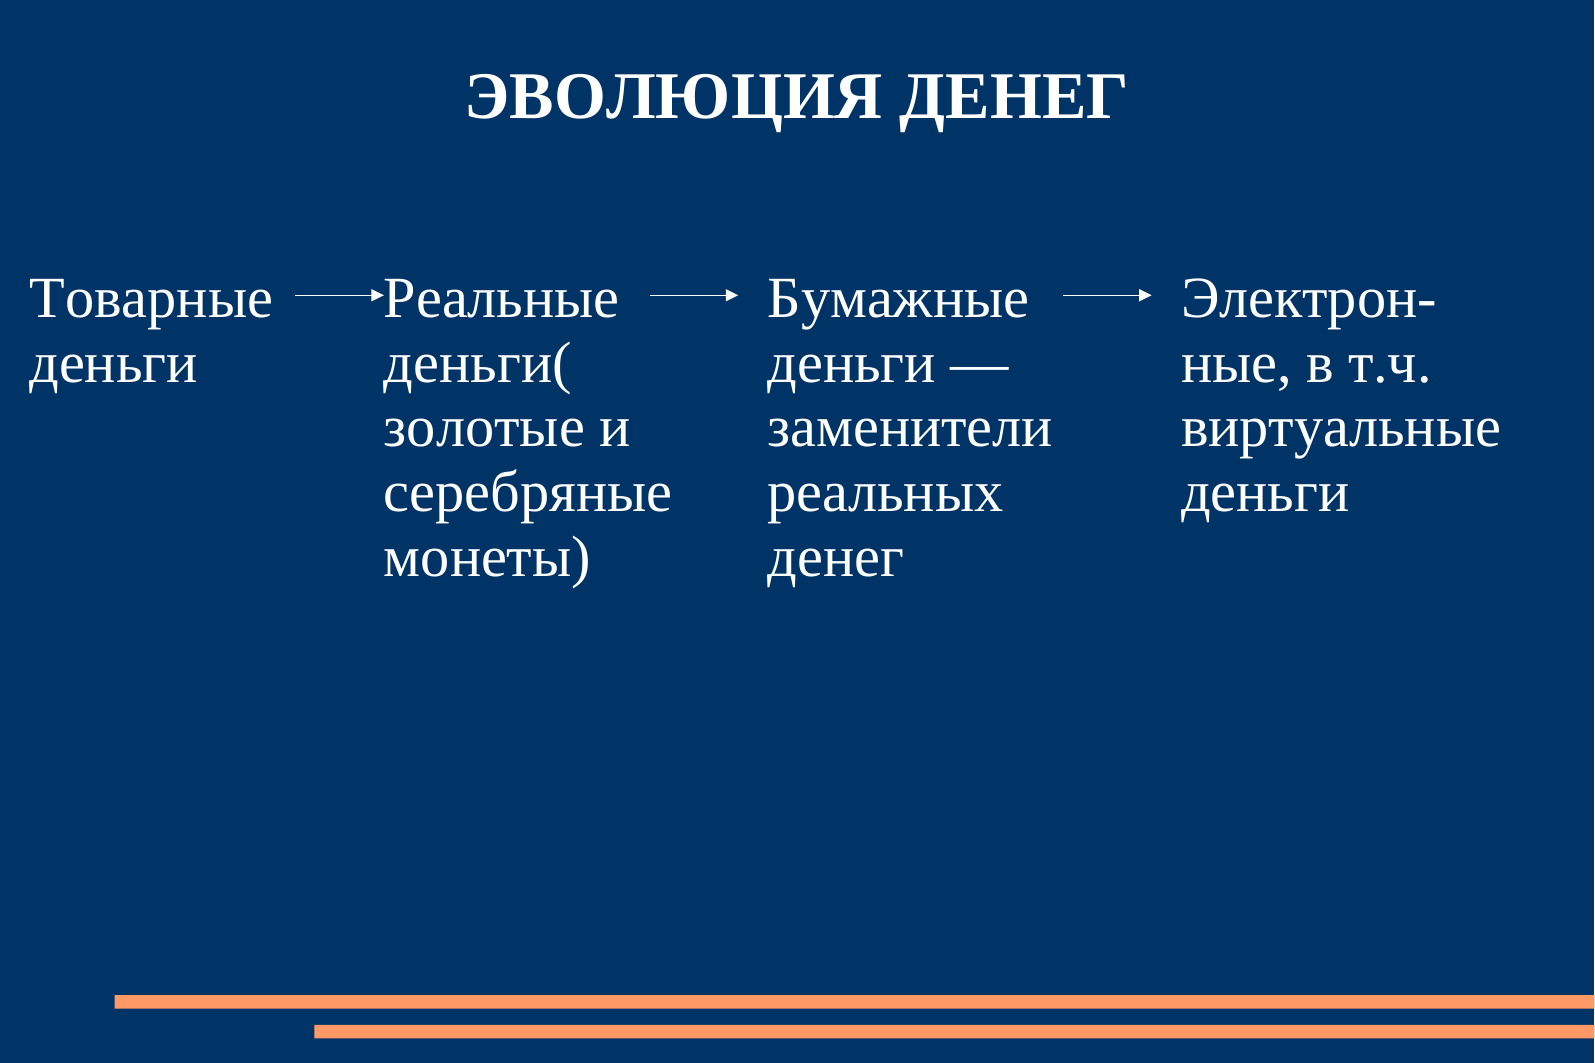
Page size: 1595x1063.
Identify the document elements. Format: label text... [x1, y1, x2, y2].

text_box Электрон-ные, в т.ч. виртуальные деньги [1181, 265, 1506, 528]
text_box ЭВОЛЮЦИЯ ДЕНЕГ [59, 58, 1536, 148]
text_box Товарные деньги [29, 265, 325, 431]
text_box Бумажные деньги — заменители реальных денег [767, 265, 1063, 612]
text_box Реальные деньги( золотые и серебряные монеты) [383, 265, 680, 649]
